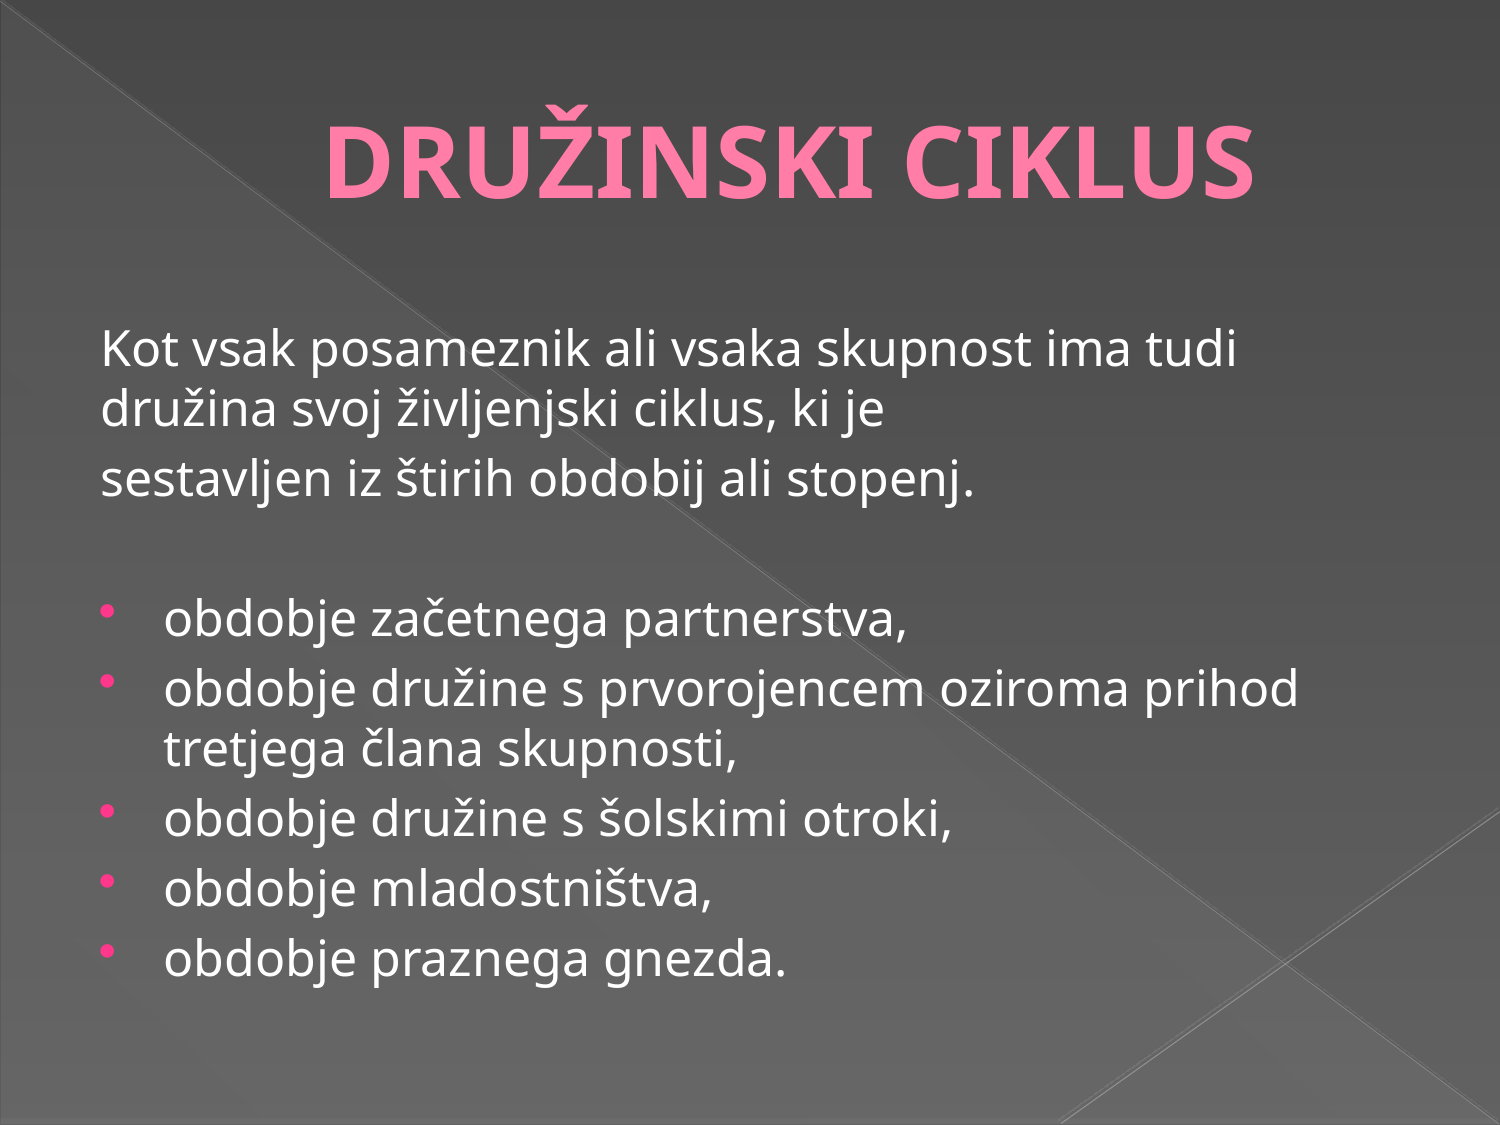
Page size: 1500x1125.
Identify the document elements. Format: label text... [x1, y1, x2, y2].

list Kot vsak posameznik ali vsaka skupnost ima tudi družina svoj življenjski ciklus, ki je sestavljen iz štirih obdobij ali stopenj. obdobje začetnega partnerstva, obdobje družine s prvorojencem oziroma prihod tretjega člana skupnosti, obdobje družine s šolskimi otroki, obdobje mladostništva, obdobje praznega gnezda. [75, 308, 1425, 1059]
title DRUŽINSKI CIKLUS [75, 43, 1425, 274]
